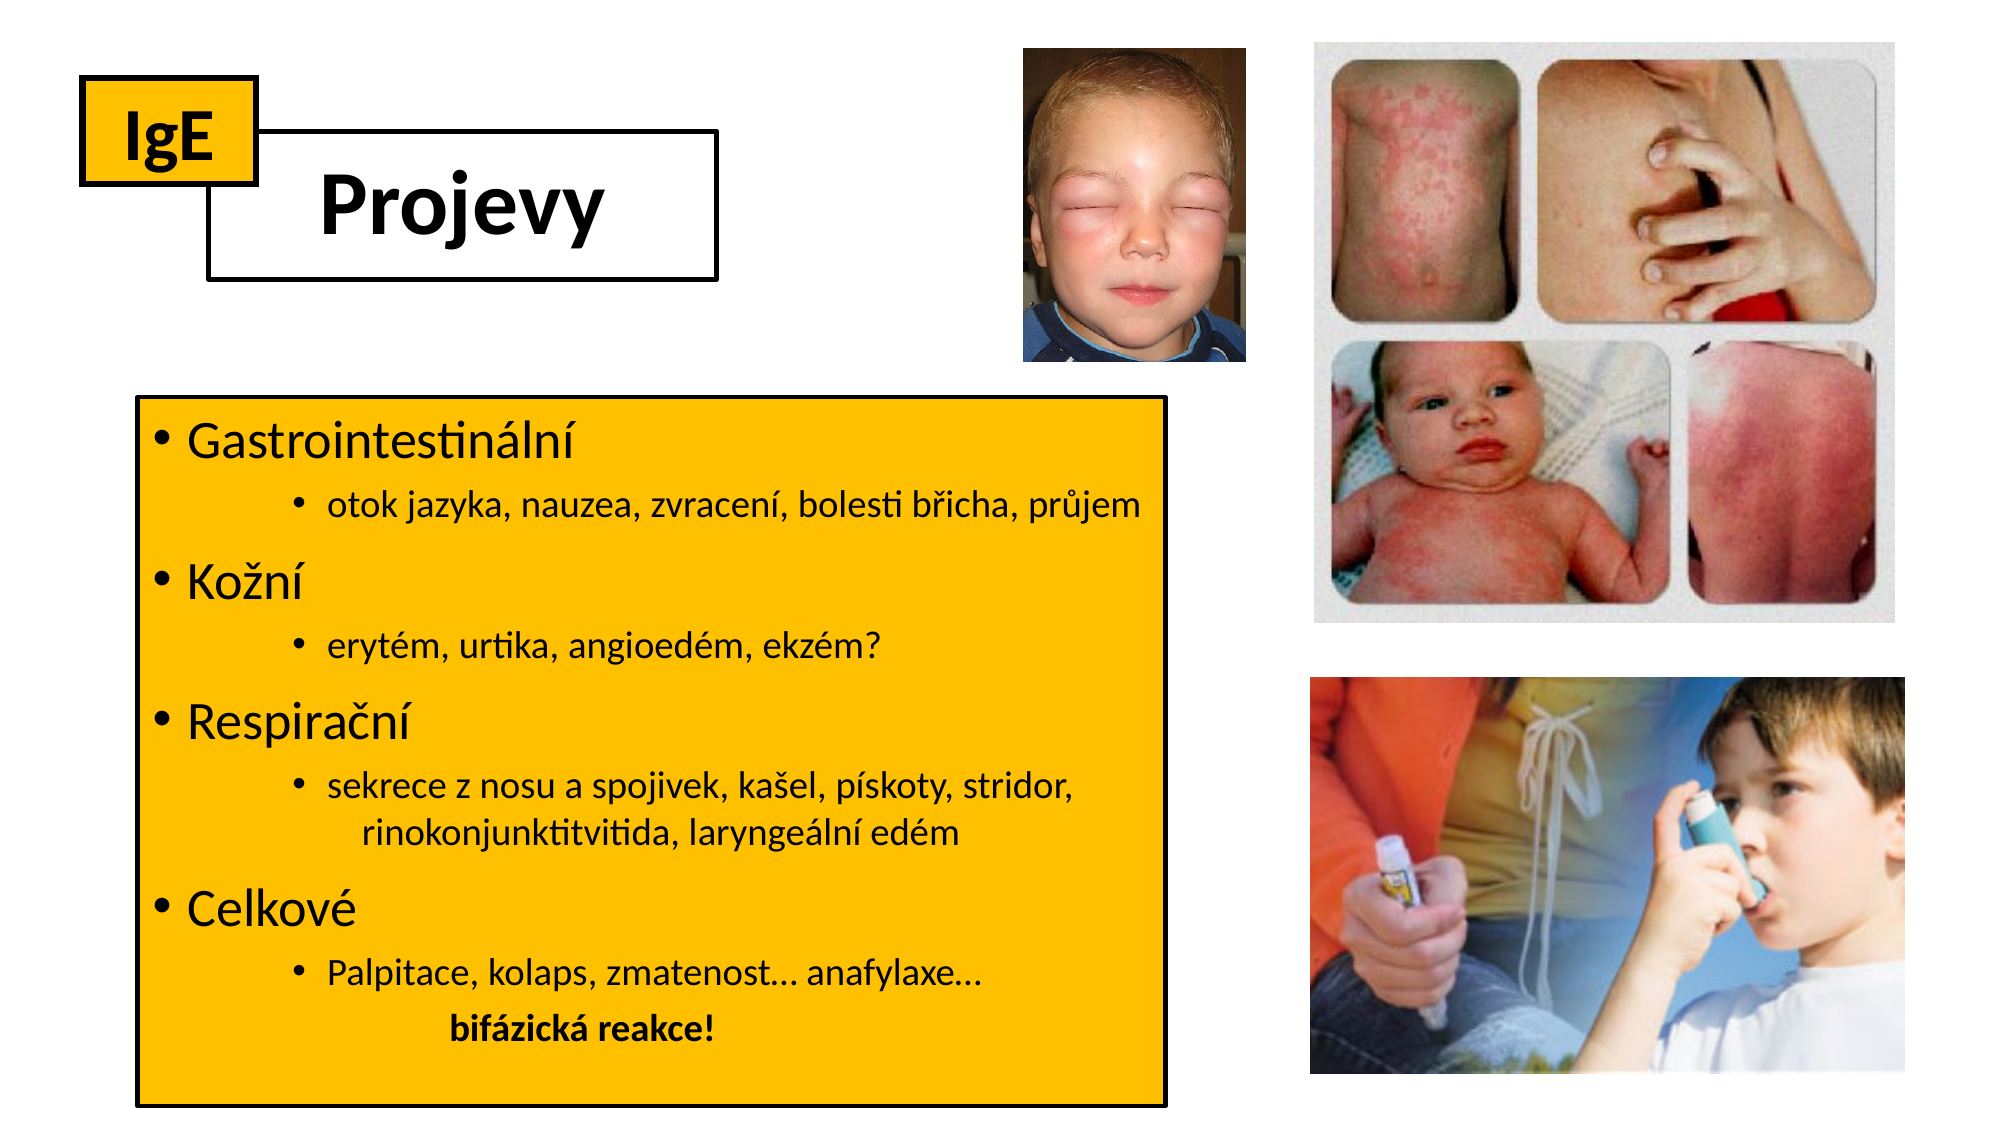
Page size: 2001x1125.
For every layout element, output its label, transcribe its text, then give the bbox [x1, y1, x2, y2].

list Gastrointestinální otok jazyka, nauzea, zvracení, bolesti břicha, průjem Kožní erytém, urtika, angioedém, ekzém? Respirační sekrece z nosu a spojivek, kašel, pískoty, stridor, rinokonjunktitvitida, laryngeální edém Celkové Palpitace, kolaps, zmatenost… anafylaxe… bifázická reakce! [137, 397, 1166, 1106]
picture [1314, 42, 1895, 623]
picture [1023, 48, 1246, 362]
text_box IgE [82, 78, 256, 185]
title Projevy [208, 131, 717, 280]
picture [1310, 677, 1905, 1074]
